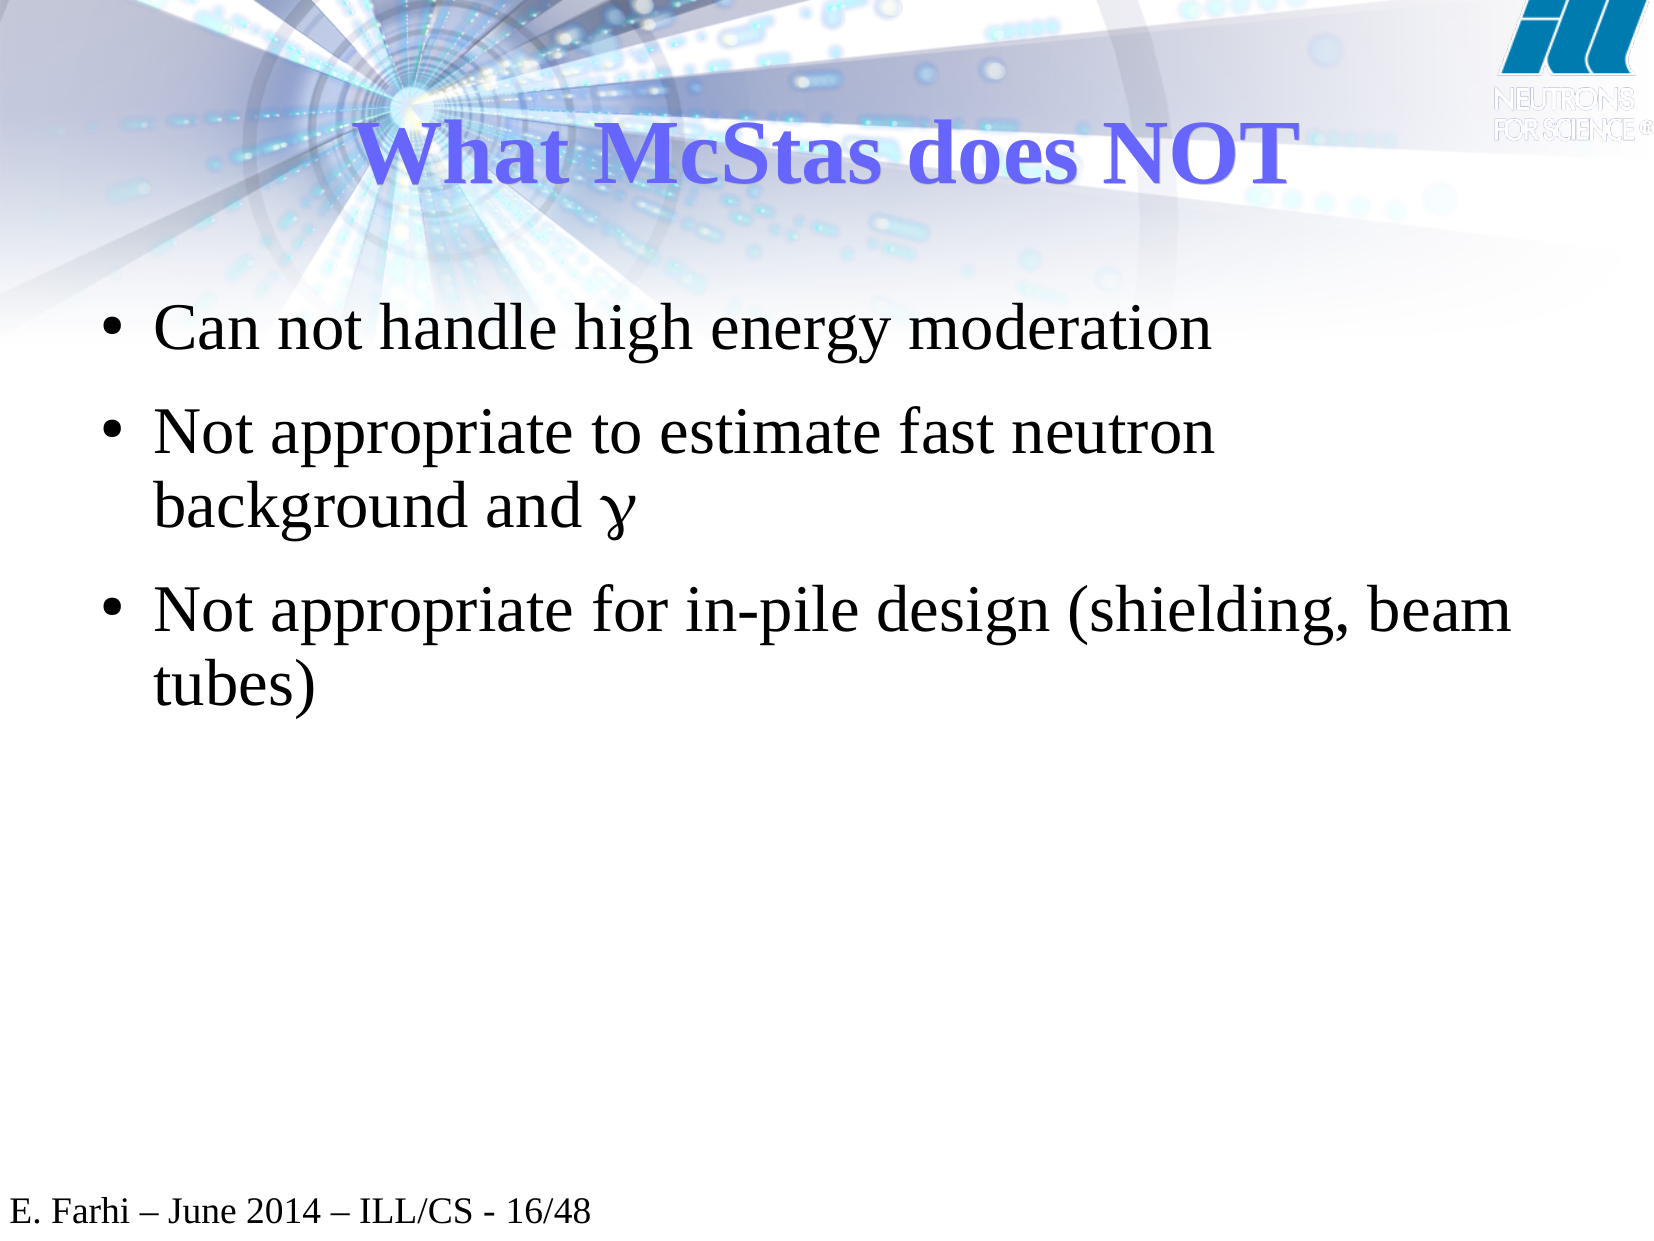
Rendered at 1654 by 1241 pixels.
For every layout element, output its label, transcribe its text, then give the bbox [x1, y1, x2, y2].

list Can not handle high energy moderation Not appropriate to estimate fast neutron background and g Not appropriate for in-pile design (shielding, beam tubes) [82, 290, 1538, 1010]
title What McStas does NOT [82, 49, 1571, 257]
picture [0, 0, 1654, 355]
